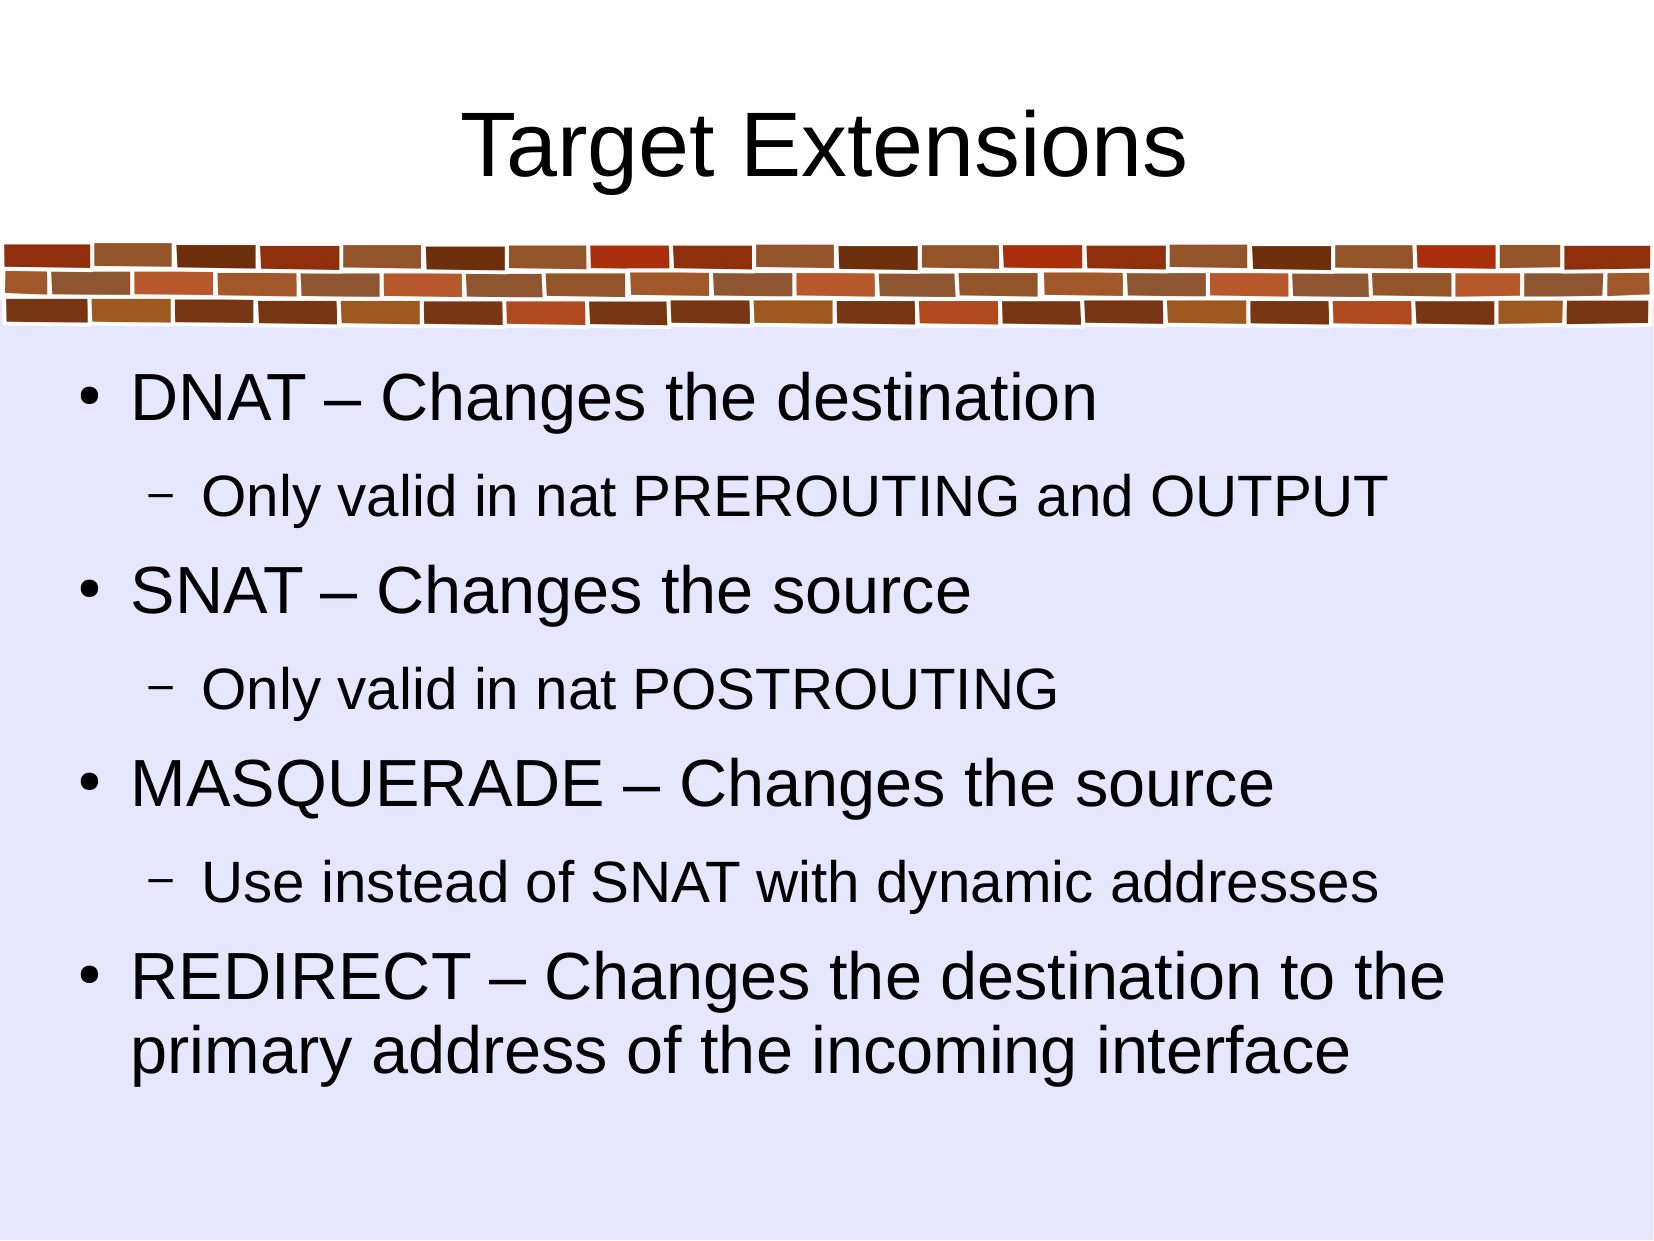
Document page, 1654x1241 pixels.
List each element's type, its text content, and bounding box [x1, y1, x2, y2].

picture [0, 239, 1654, 329]
list DNAT – Changes the destination Only valid in nat PREROUTING and OUTPUT SNAT – Changes the source Only valid in nat POSTROUTING MASQUERADE – Changes the source Use instead of SNAT with dynamic addresses REDIRECT – Changes the destination to the primary address of the incoming interface [60, 360, 1591, 1156]
title Target Extensions [60, 49, 1591, 241]
